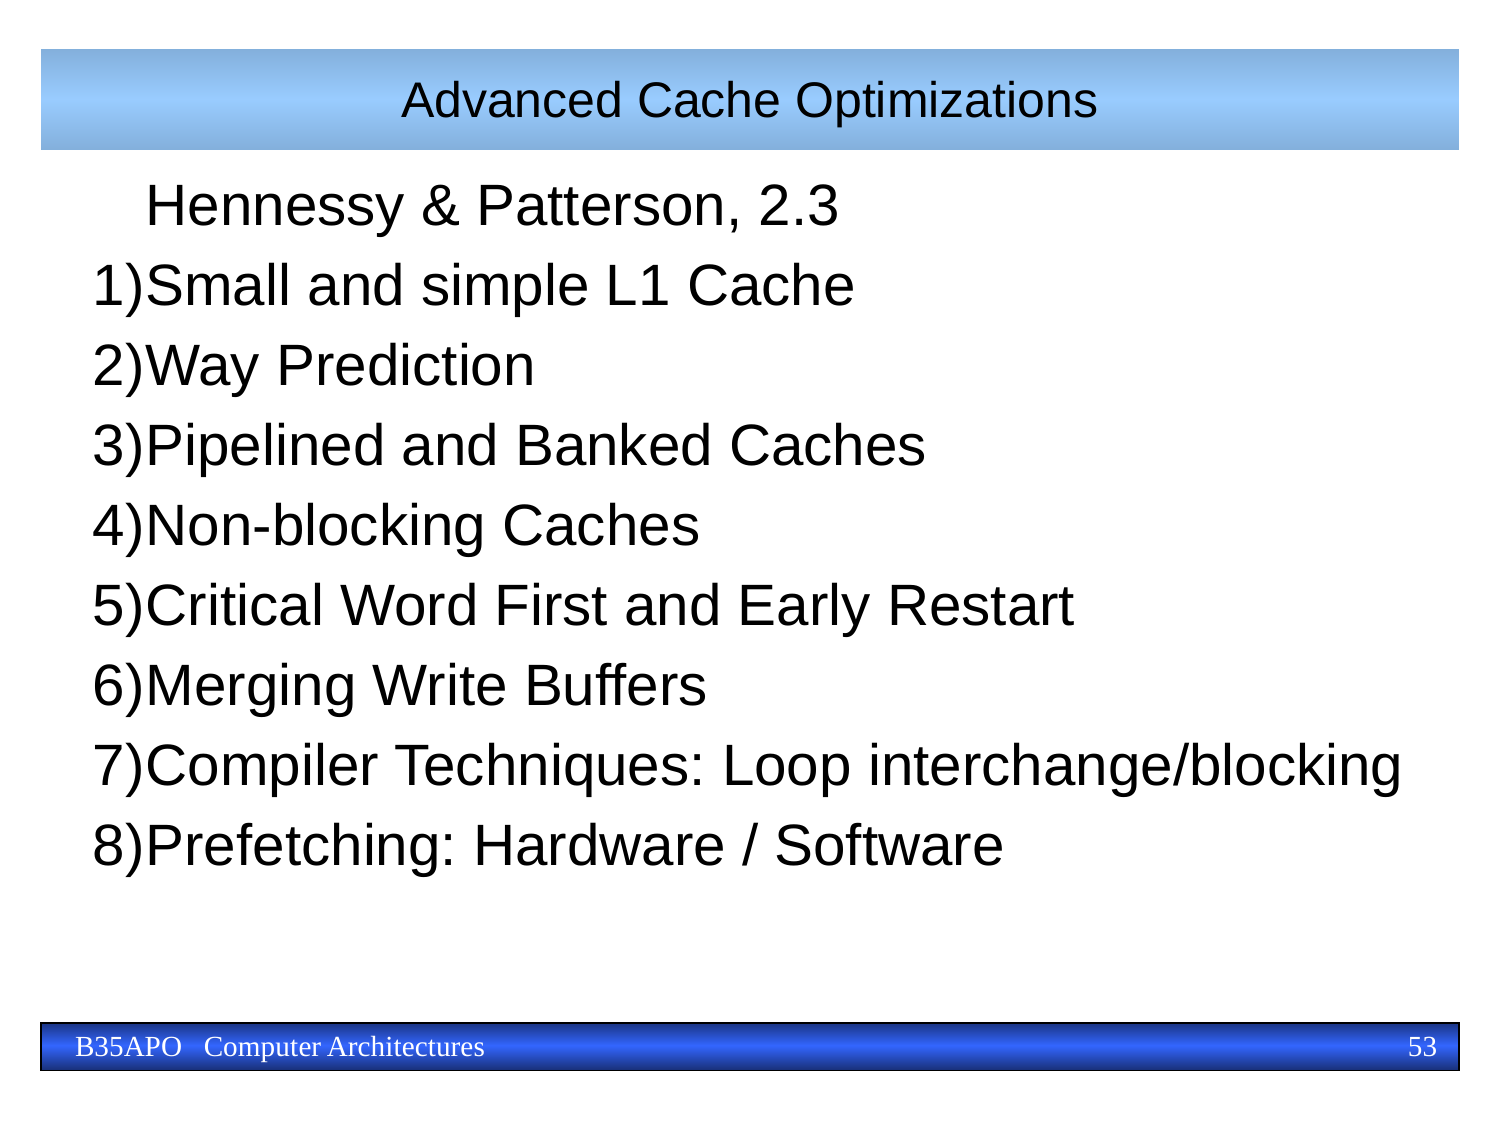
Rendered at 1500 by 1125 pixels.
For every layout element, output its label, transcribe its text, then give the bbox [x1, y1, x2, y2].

title Advanced Cache Optimizations [41, 49, 1459, 150]
list Hennessy & Patterson, 2.3 Small and simple L1 Cache Way Prediction Pipelined and Banked Caches Non-blocking Caches Critical Word First and Early Restart Merging Write Buffers Compiler Techniques: Loop interchange/blocking Prefetching: Hardware / Software [75, 172, 1438, 1000]
